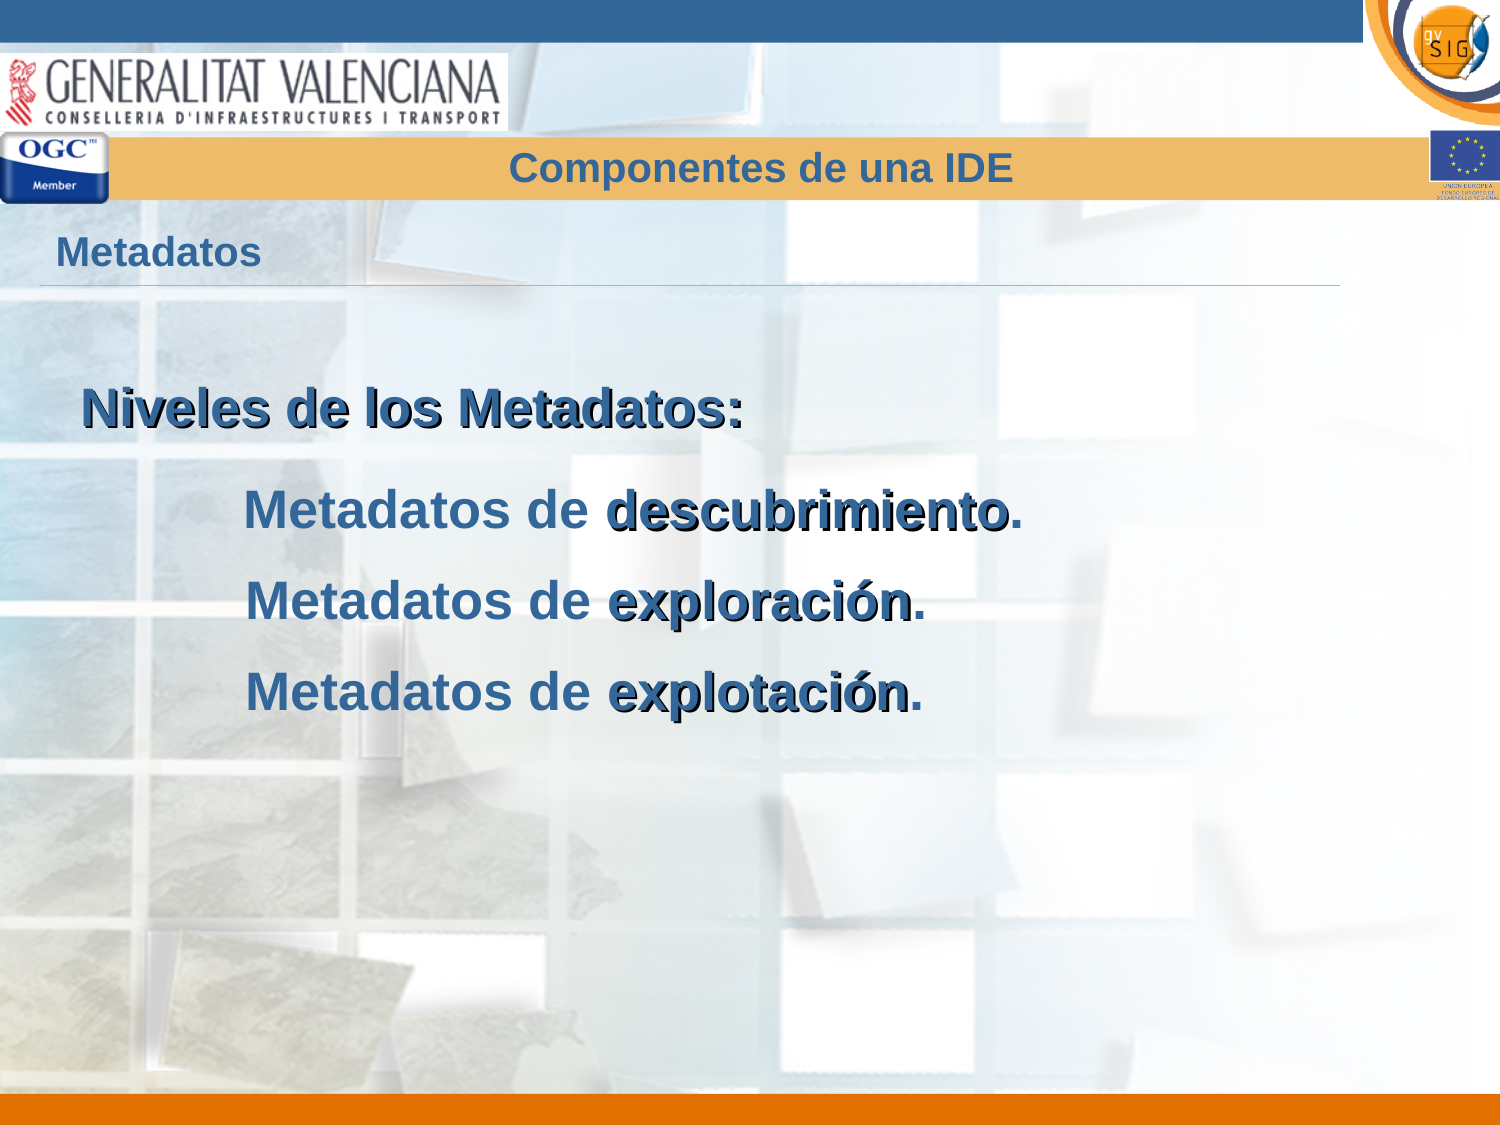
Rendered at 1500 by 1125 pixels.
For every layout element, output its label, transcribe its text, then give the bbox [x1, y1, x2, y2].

text_box Niveles de los Metadatos: Metadatos de descubrimiento. Metadatos de exploración. Metadatos de explotación. [80, 346, 1474, 1079]
picture [1363, 0, 1500, 127]
picture [1429, 129, 1500, 200]
text_box Metadatos [40, 222, 1196, 286]
picture [0, 53, 508, 131]
text_box Componentes de una IDE [145, 146, 1389, 202]
picture [0, 132, 109, 204]
